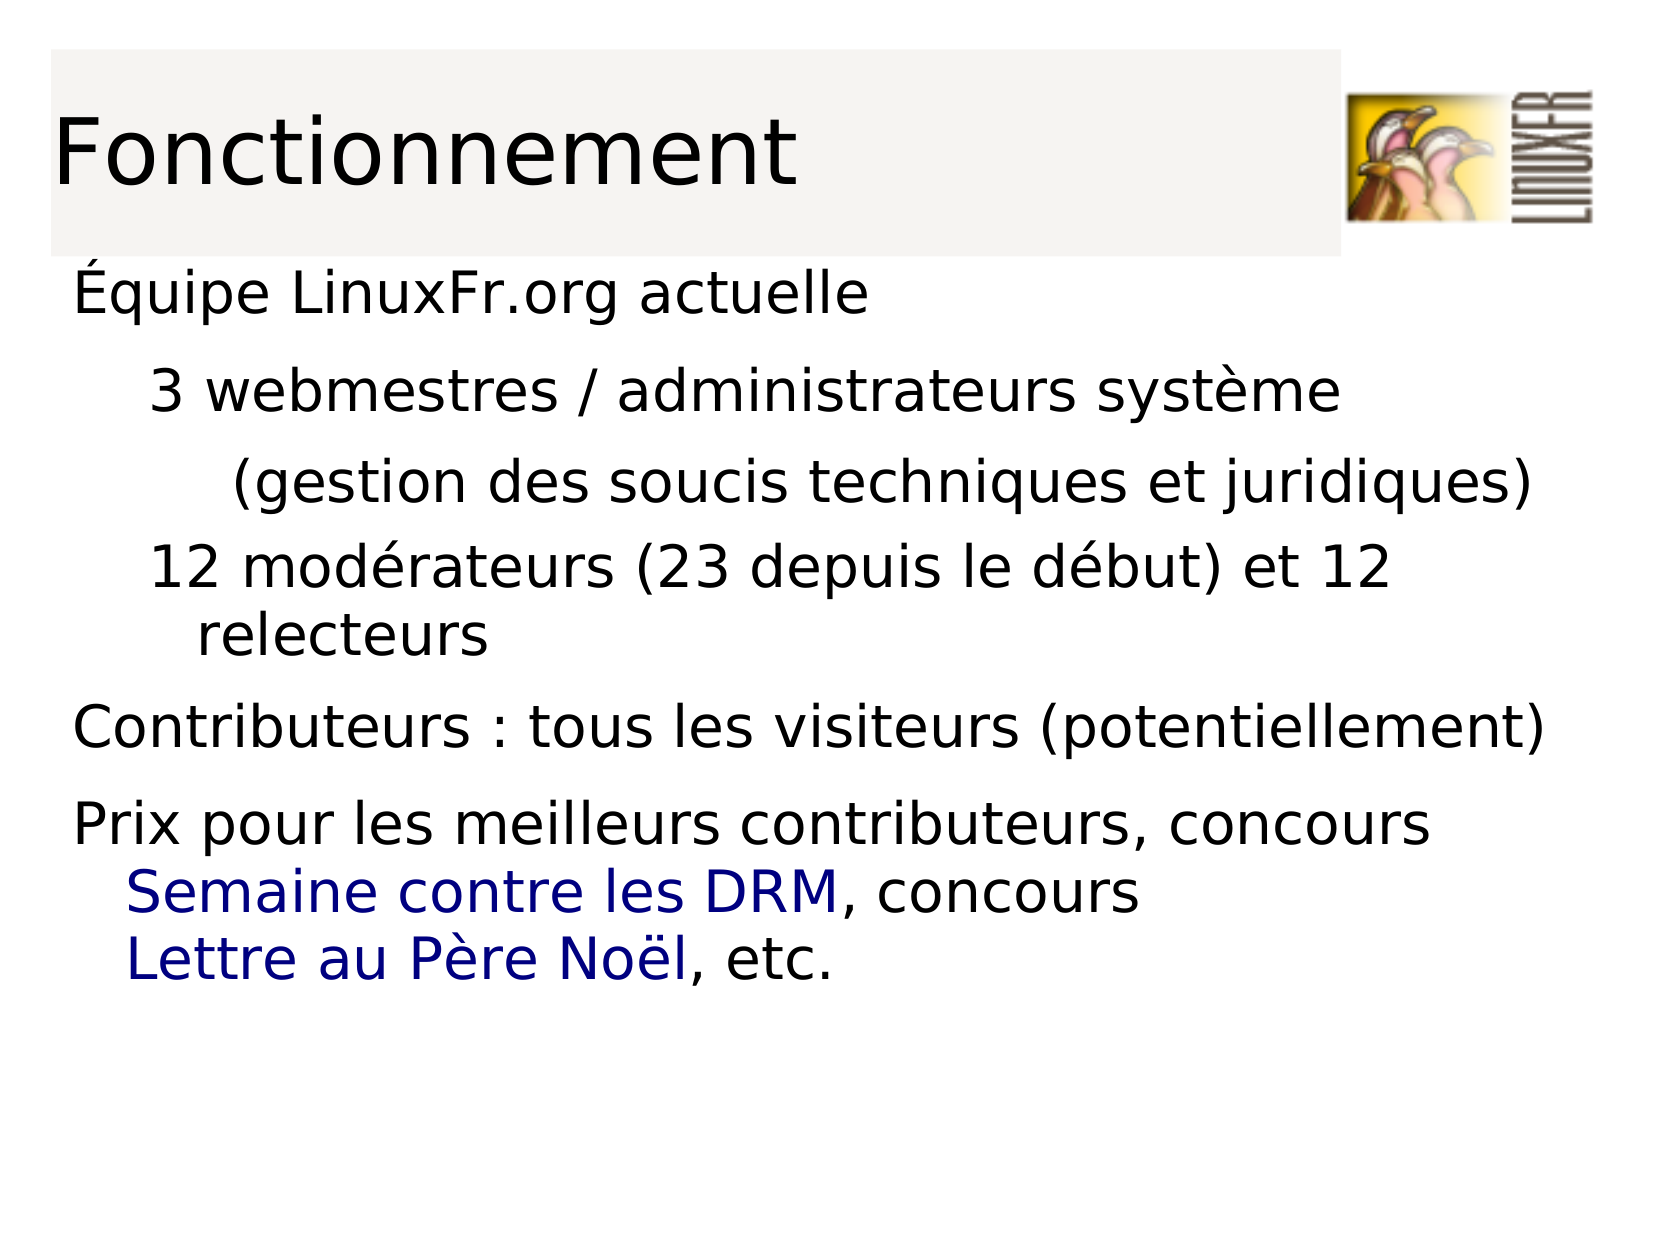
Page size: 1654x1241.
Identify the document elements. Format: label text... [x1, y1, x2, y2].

title Fonctionnement [51, 49, 1342, 257]
list Équipe LinuxFr.org actuelle 3 webmestres / administrateurs système (gestion des soucis techniques et juridiques) 12 modérateurs (23 depuis le début) et 12 relecteurs Contributeurs : tous les visiteurs (potentiellement) Prix pour les meilleurs contributeurs, concours Semaine contre les DRM, concours Lettre au Père Noël, etc. [54, 259, 1628, 1103]
picture [1342, 88, 1601, 229]
